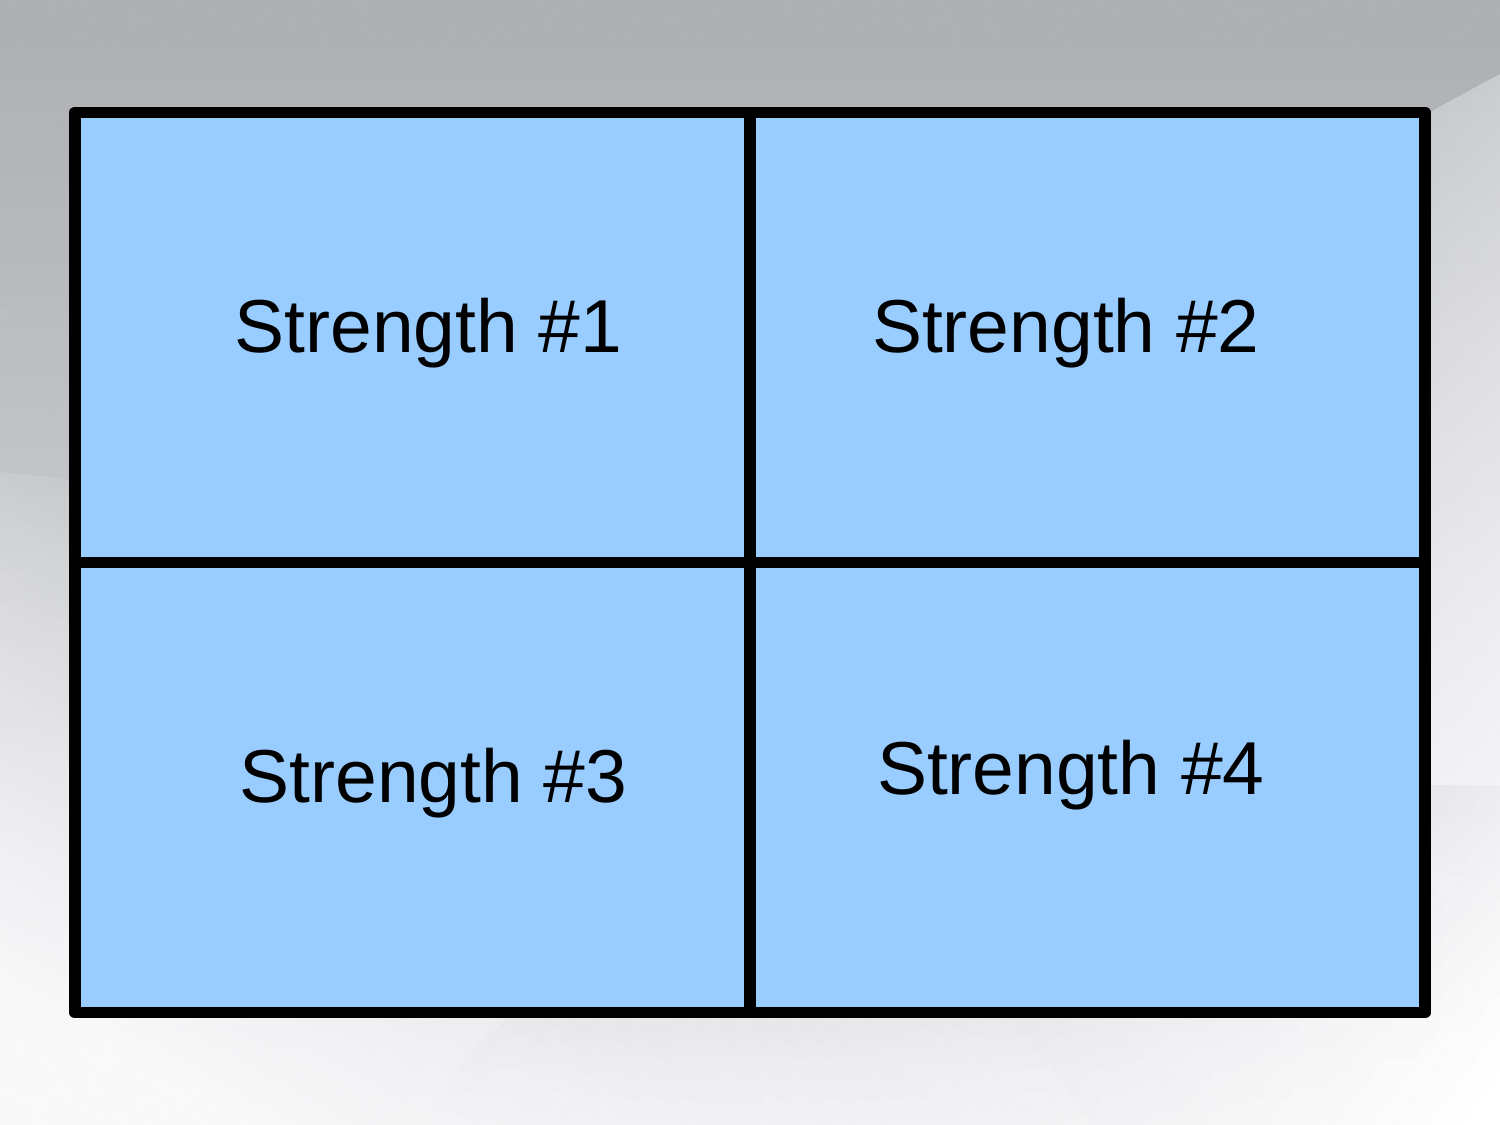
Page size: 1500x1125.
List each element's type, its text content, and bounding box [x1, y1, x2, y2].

text_box Strength #4 [862, 712, 1280, 818]
picture [0, 0, 1500, 1125]
text_box [756, 112, 1426, 1013]
text_box [75, 568, 744, 1013]
text_box Strength #1 [220, 270, 638, 376]
text_box [75, 112, 744, 557]
text_box Strength #2 [857, 270, 1276, 376]
text_box Strength #3 [225, 720, 643, 826]
